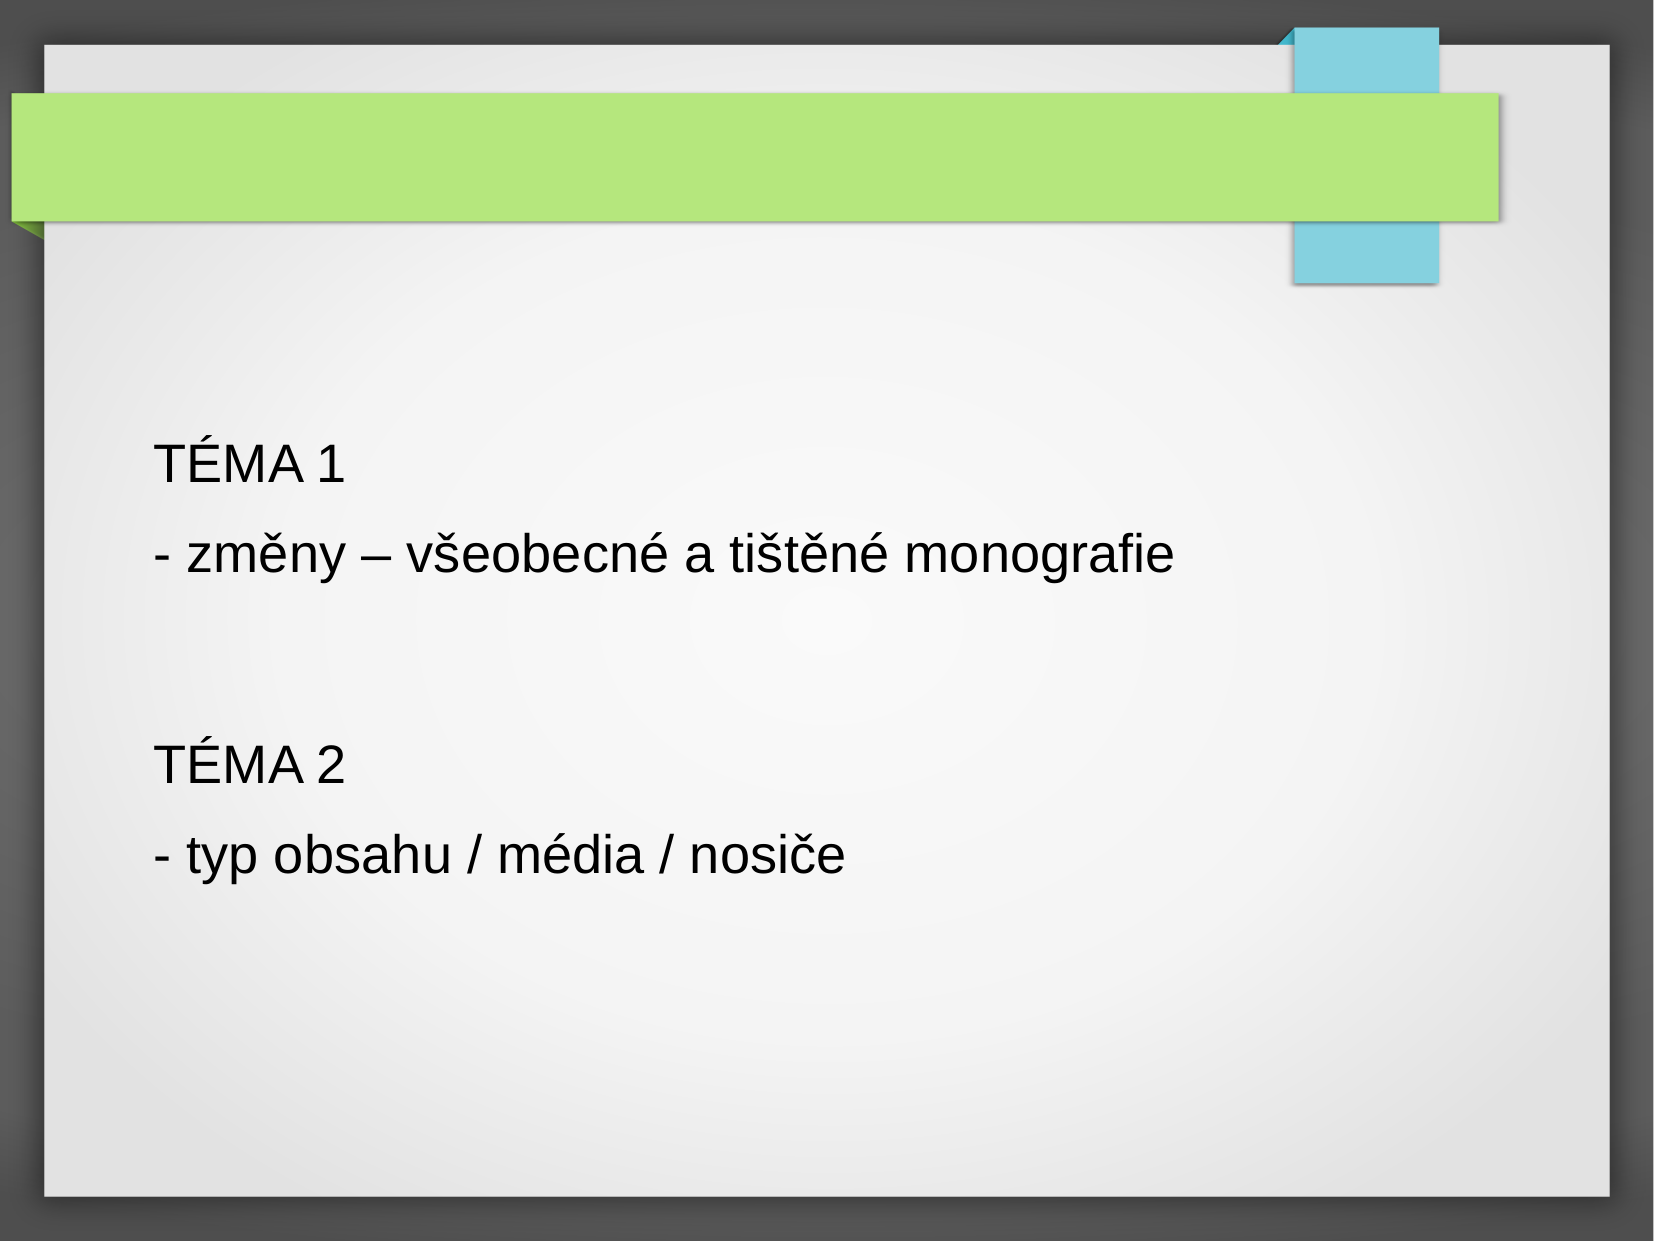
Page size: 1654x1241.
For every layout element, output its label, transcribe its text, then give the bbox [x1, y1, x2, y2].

picture [0, 0, 1654, 1241]
list TÉMA 1 - změny – všeobecné a tištěné monografie TÉMA 2 - typ obsahu / média / nosiče [82, 343, 1538, 1063]
